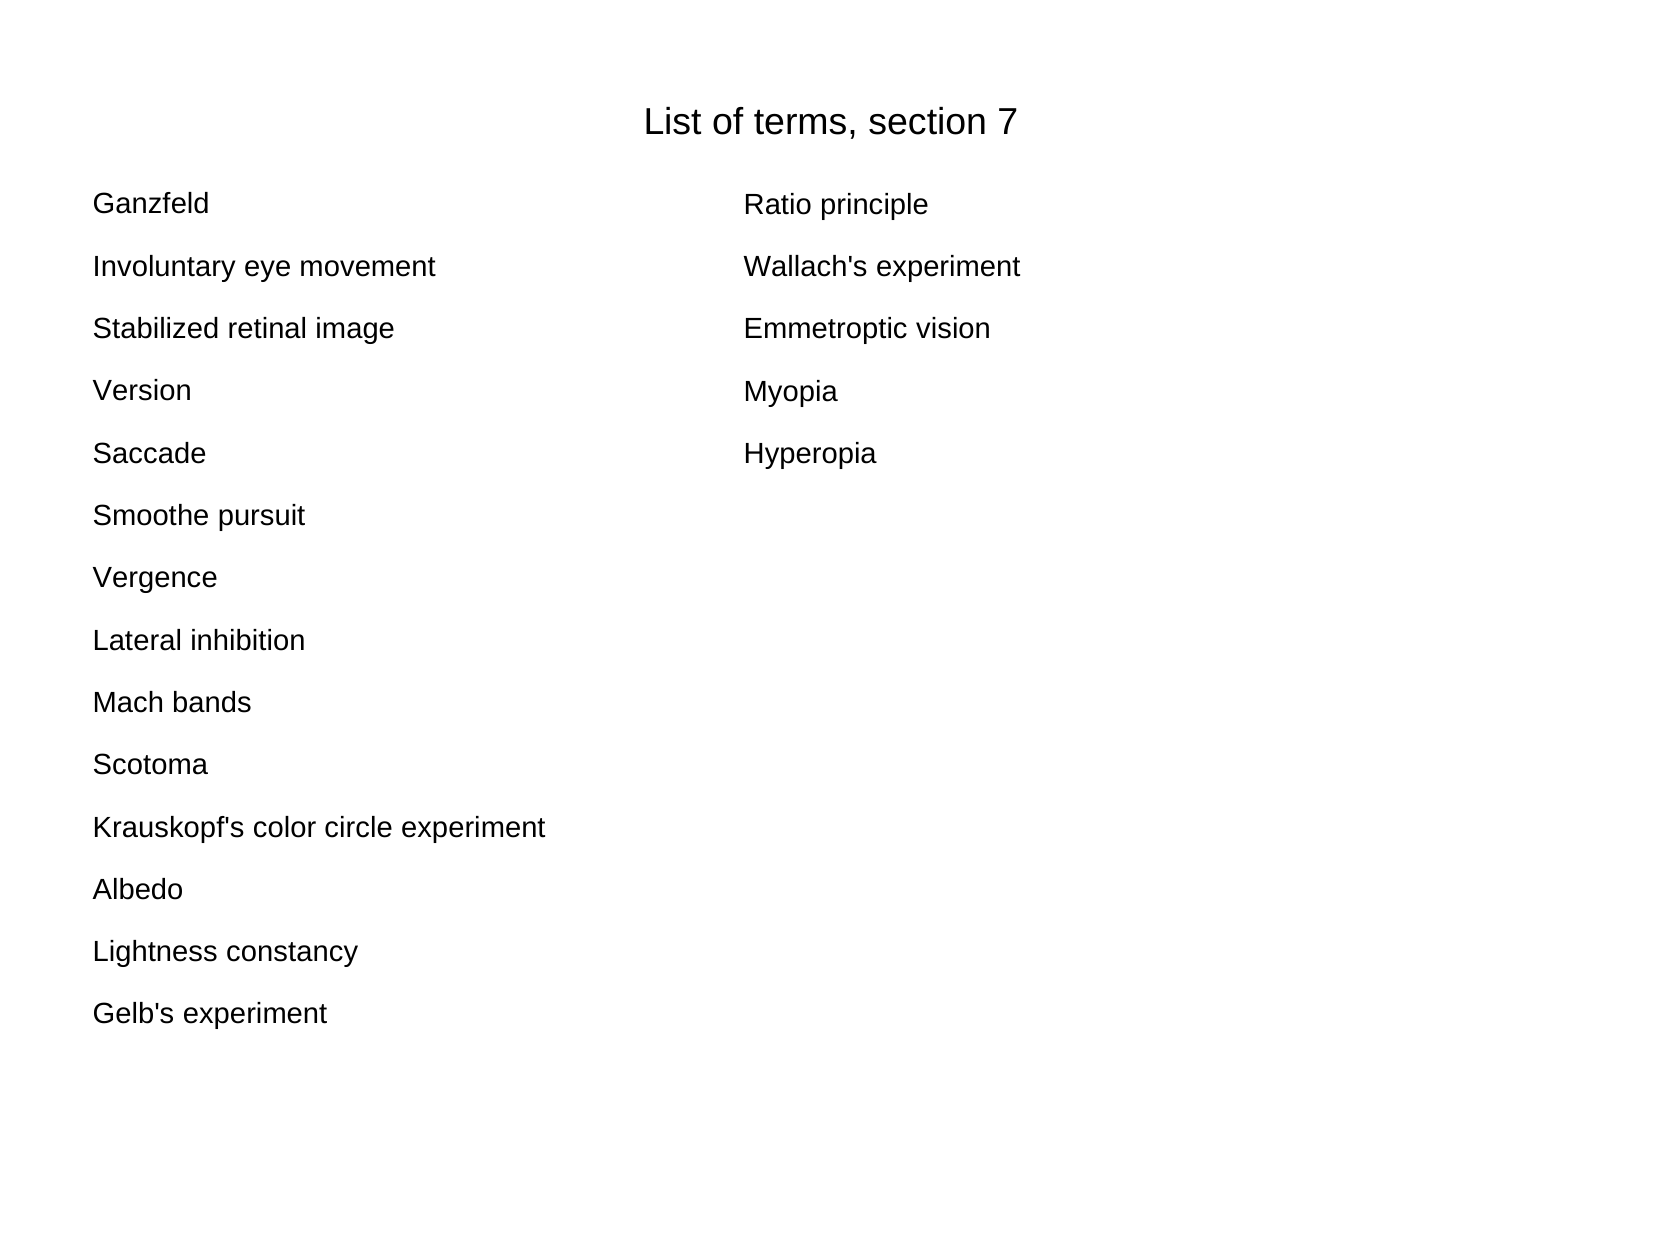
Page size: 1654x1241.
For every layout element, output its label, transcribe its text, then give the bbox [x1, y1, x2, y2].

list Ratio principle Wallach's experiment Emmetroptic vision Myopia Hyperopia [726, 187, 1364, 1006]
title List of terms, section 7 [86, 18, 1576, 226]
list Ganzfeld Involuntary eye movement Stabilized retinal image Version Saccade Smoothe pursuit Vergence Lateral inhibition Mach bands Scotoma Krauskopf's color circle experiment Albedo Lightness constancy Gelb's experiment [75, 187, 713, 1031]
